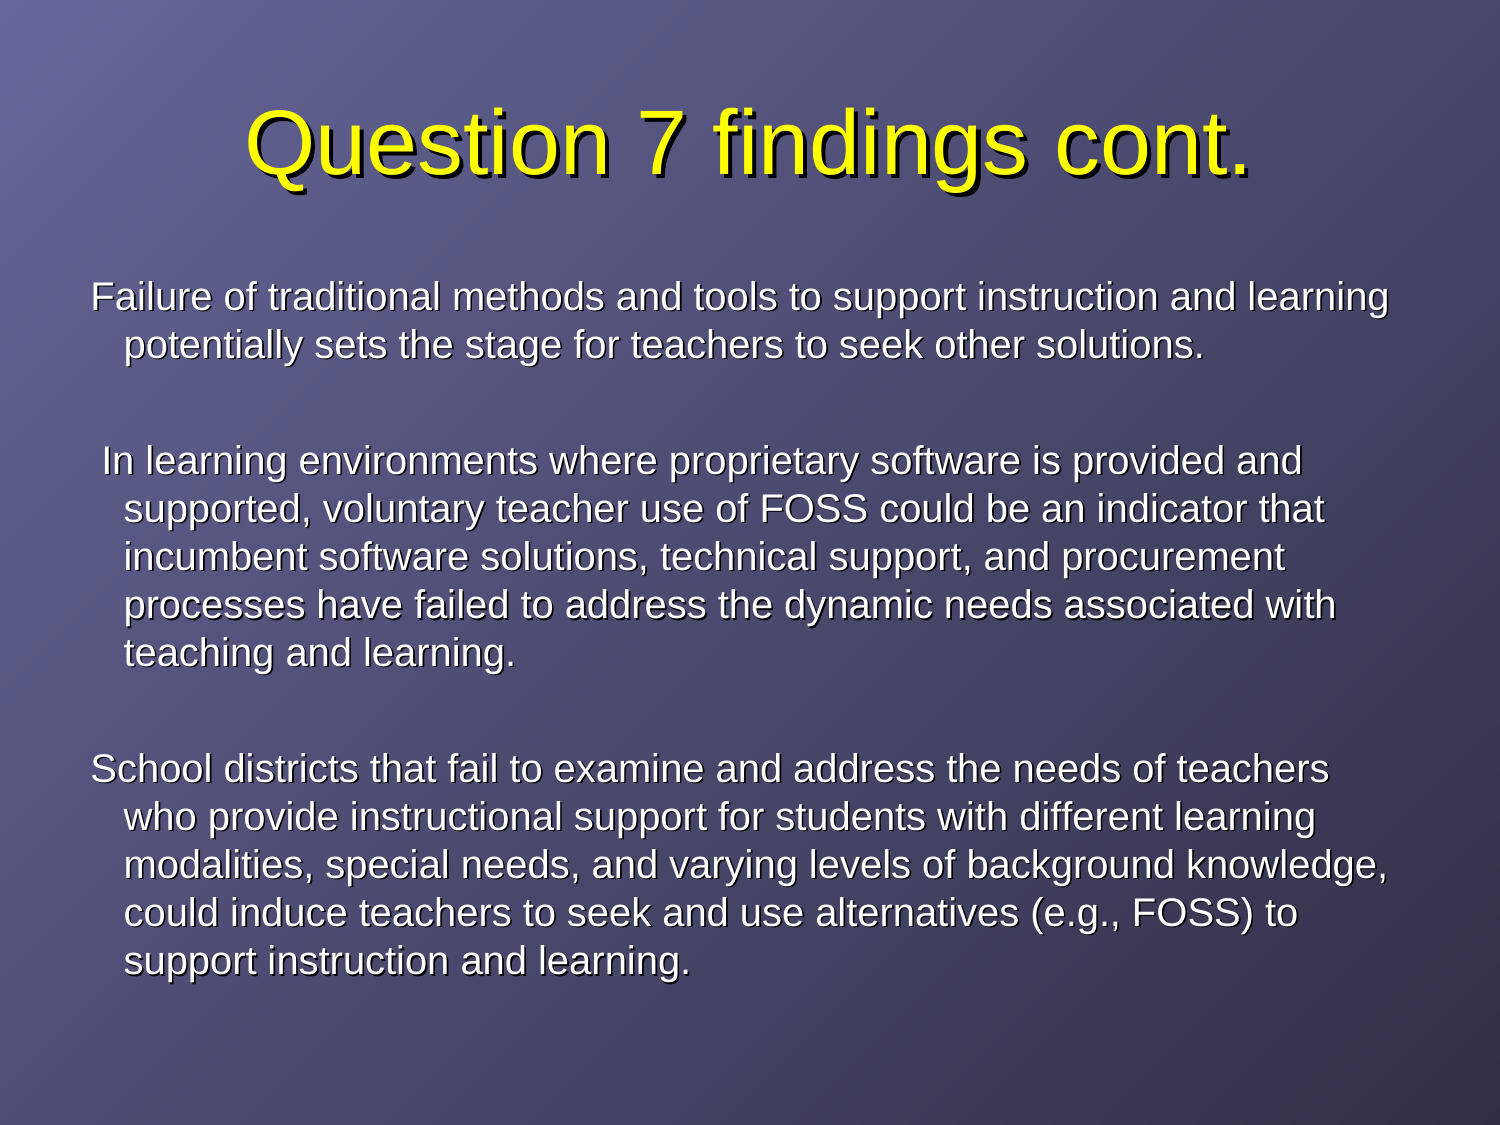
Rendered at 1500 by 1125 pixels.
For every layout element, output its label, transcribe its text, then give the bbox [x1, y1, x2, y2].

title Question 7 findings cont. [75, 45, 1424, 232]
list Failure of traditional methods and tools to support instruction and learning potentially sets the stage for teachers to seek other solutions. In learning environments where proprietary software is provided and supported, voluntary teacher use of FOSS could be an indicator that incumbent software solutions, technical support, and procurement processes have failed to address the dynamic needs associated with teaching and learning. School districts that fail to examine and address the needs of teachers who provide instructional support for students with different learning modalities, special needs, and varying levels of background knowledge, could induce teachers to seek and use alternatives (e.g., FOSS) to support instruction and learning. [75, 262, 1424, 1005]
